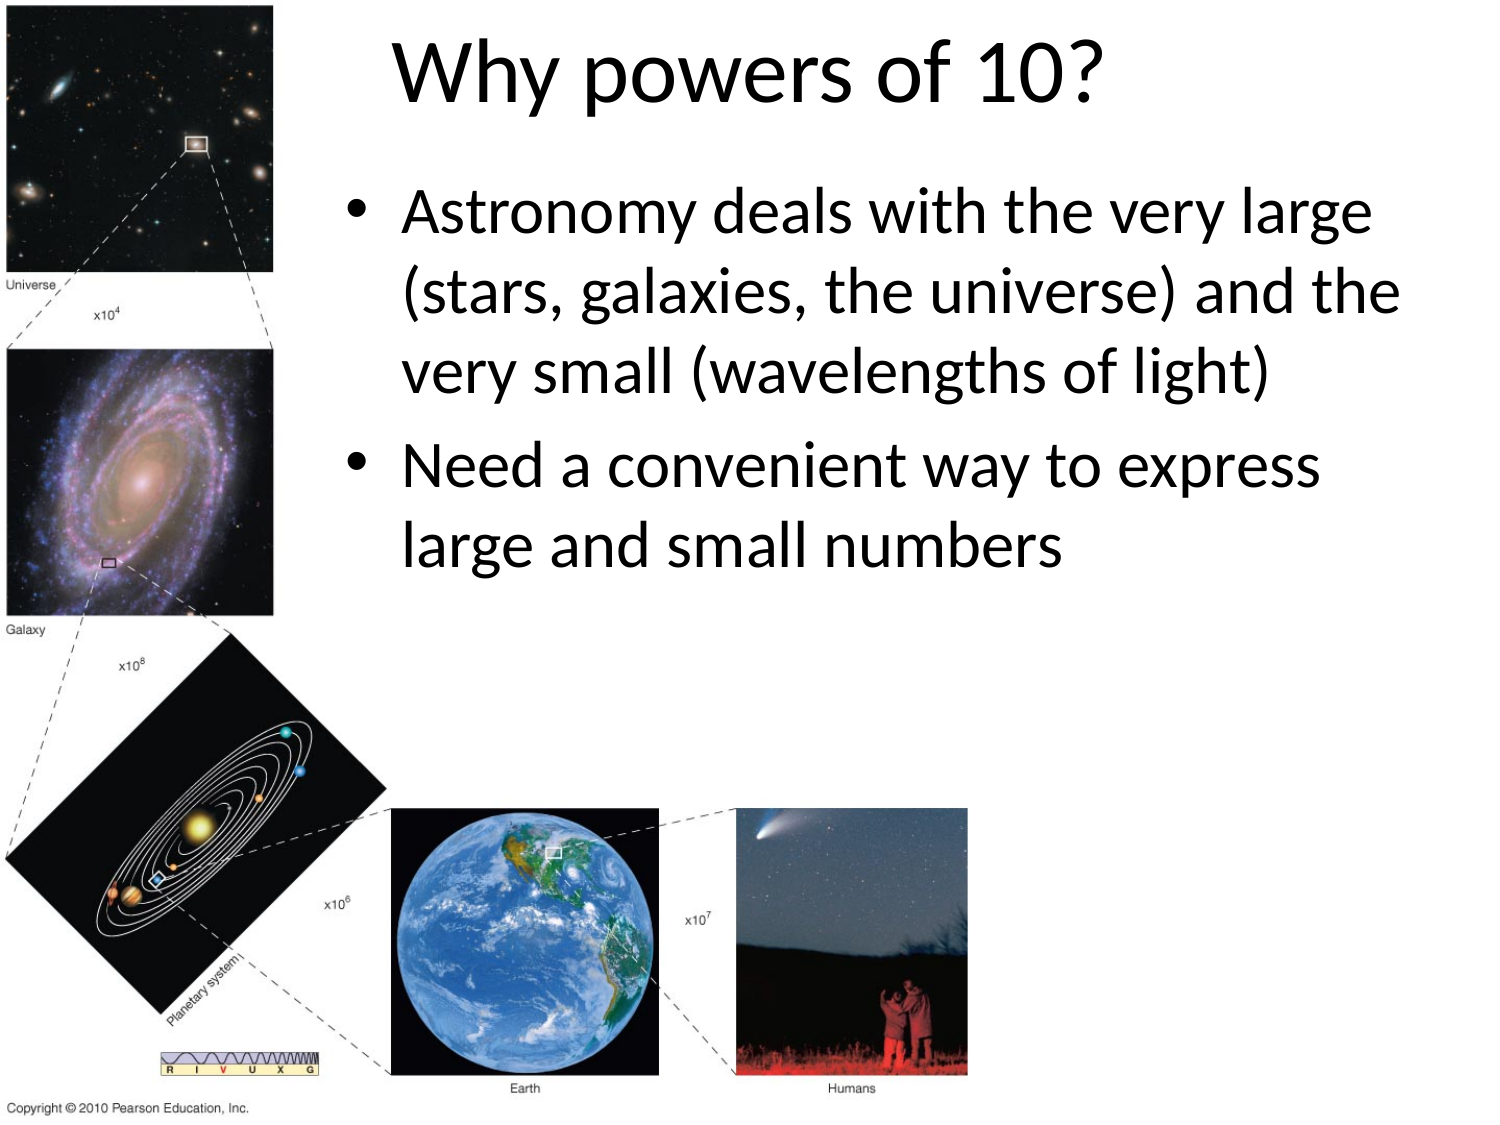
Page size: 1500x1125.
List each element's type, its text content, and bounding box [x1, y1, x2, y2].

picture [0, 0, 976, 1125]
title Why powers of 10? [75, 0, 1425, 134]
list Astronomy deals with the very large (stars, galaxies, the universe) and the very small (wavelengths of light) Need a convenient way to express large and small numbers [330, 159, 1425, 720]
